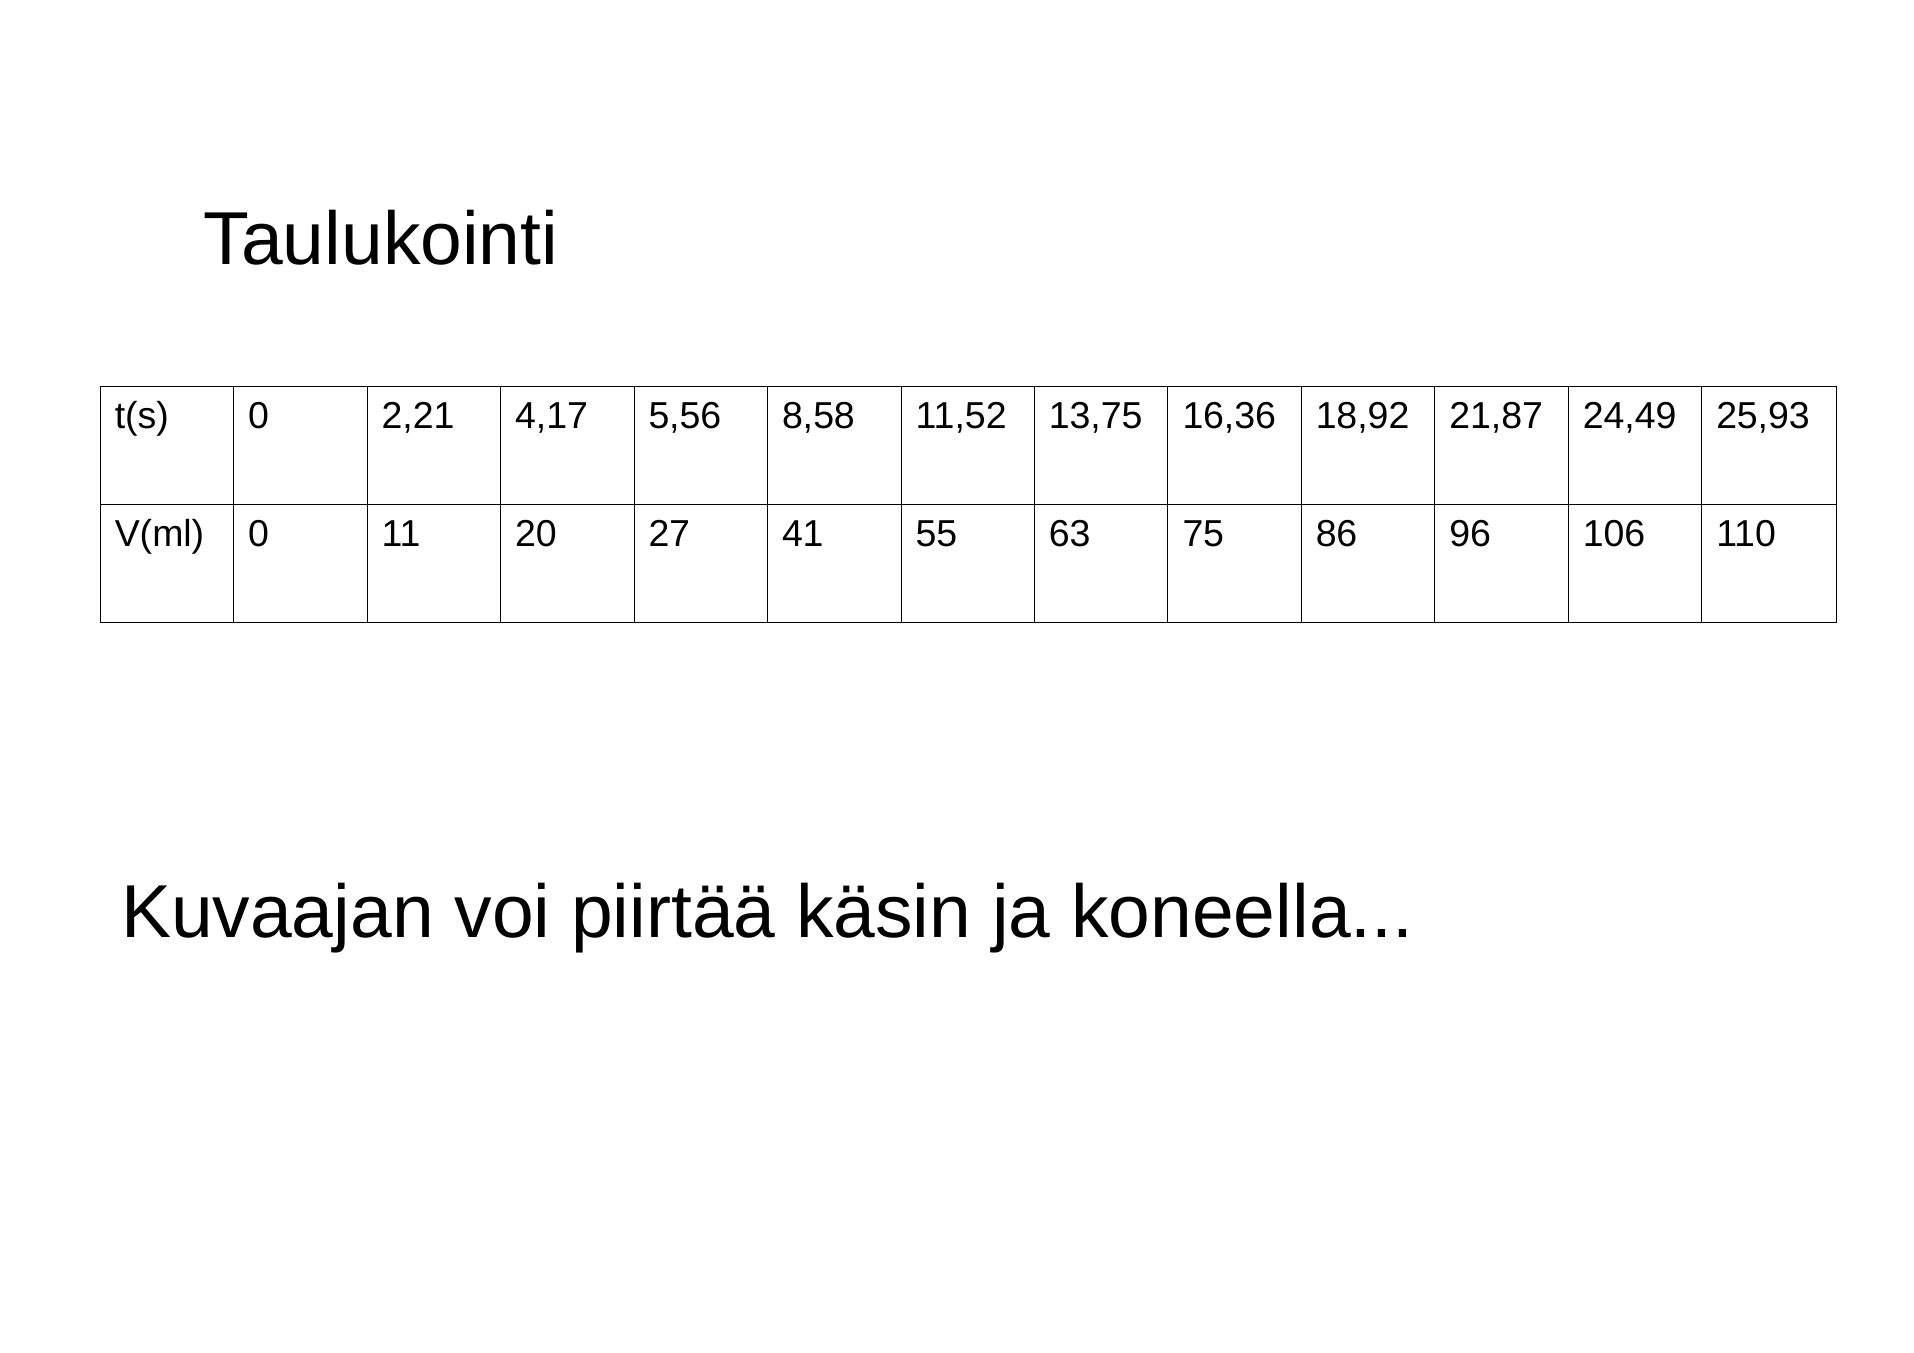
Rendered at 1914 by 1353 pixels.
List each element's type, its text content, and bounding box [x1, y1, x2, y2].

table_cell 11 [368, 505, 500, 622]
table_header 16,36 [1168, 387, 1301, 504]
table_cell 106 [1569, 505, 1701, 622]
table_header 13,75 [1035, 387, 1167, 504]
table_header 4,17 [501, 387, 634, 504]
table_cell 110 [1702, 505, 1836, 622]
table_cell 55 [902, 505, 1034, 622]
table_cell 75 [1168, 505, 1301, 622]
table_header t(s) [101, 387, 233, 504]
table_header 21,87 [1435, 387, 1568, 504]
table_cell 0 [234, 505, 367, 622]
table_header 18,92 [1302, 387, 1434, 504]
table_header 2,21 [368, 387, 500, 504]
table_cell 41 [768, 505, 901, 622]
table_cell 27 [635, 505, 767, 622]
table_header 8,58 [768, 387, 901, 504]
text_box Taulukointi [188, 188, 574, 288]
table_cell 96 [1435, 505, 1568, 622]
table_header 0 [234, 387, 367, 504]
table_cell 86 [1302, 505, 1434, 622]
table_header 24,49 [1569, 387, 1701, 504]
table_header 5,56 [635, 387, 767, 504]
table_cell 20 [501, 505, 634, 622]
table_header 25,93 [1702, 387, 1836, 504]
table_cell V(ml) [101, 505, 233, 622]
text_box Kuvaajan voi piirtää käsin ja koneella... [106, 862, 1429, 962]
table_cell 63 [1035, 505, 1167, 622]
table_header 11,52 [902, 387, 1034, 504]
